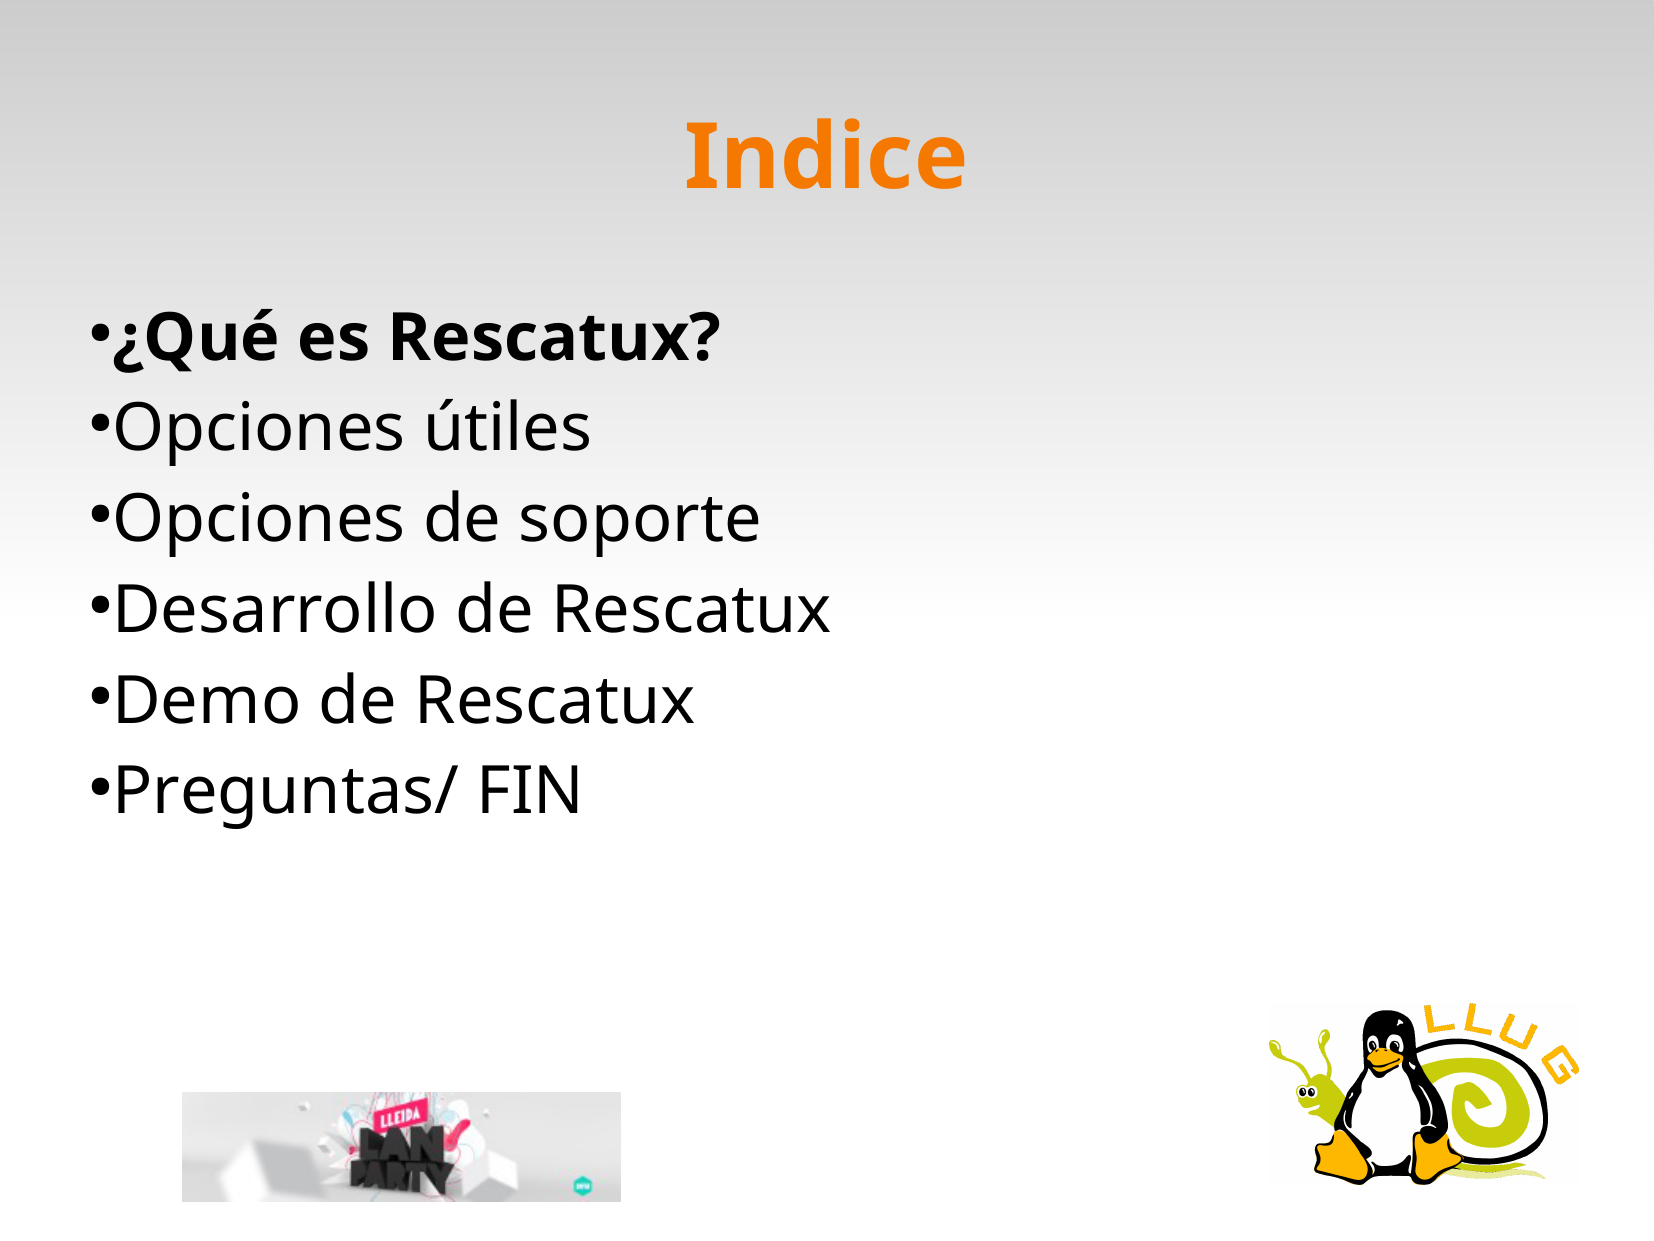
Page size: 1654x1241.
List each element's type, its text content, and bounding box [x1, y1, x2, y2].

subtitle ¿Qué es Rescatux? Opciones útiles Opciones de soporte Desarrollo de Rescatux Demo de Rescatux Preguntas/ FIN [88, 265, 1577, 857]
picture [1269, 1003, 1579, 1185]
picture [182, 1092, 621, 1202]
title Indice [82, 56, 1571, 250]
